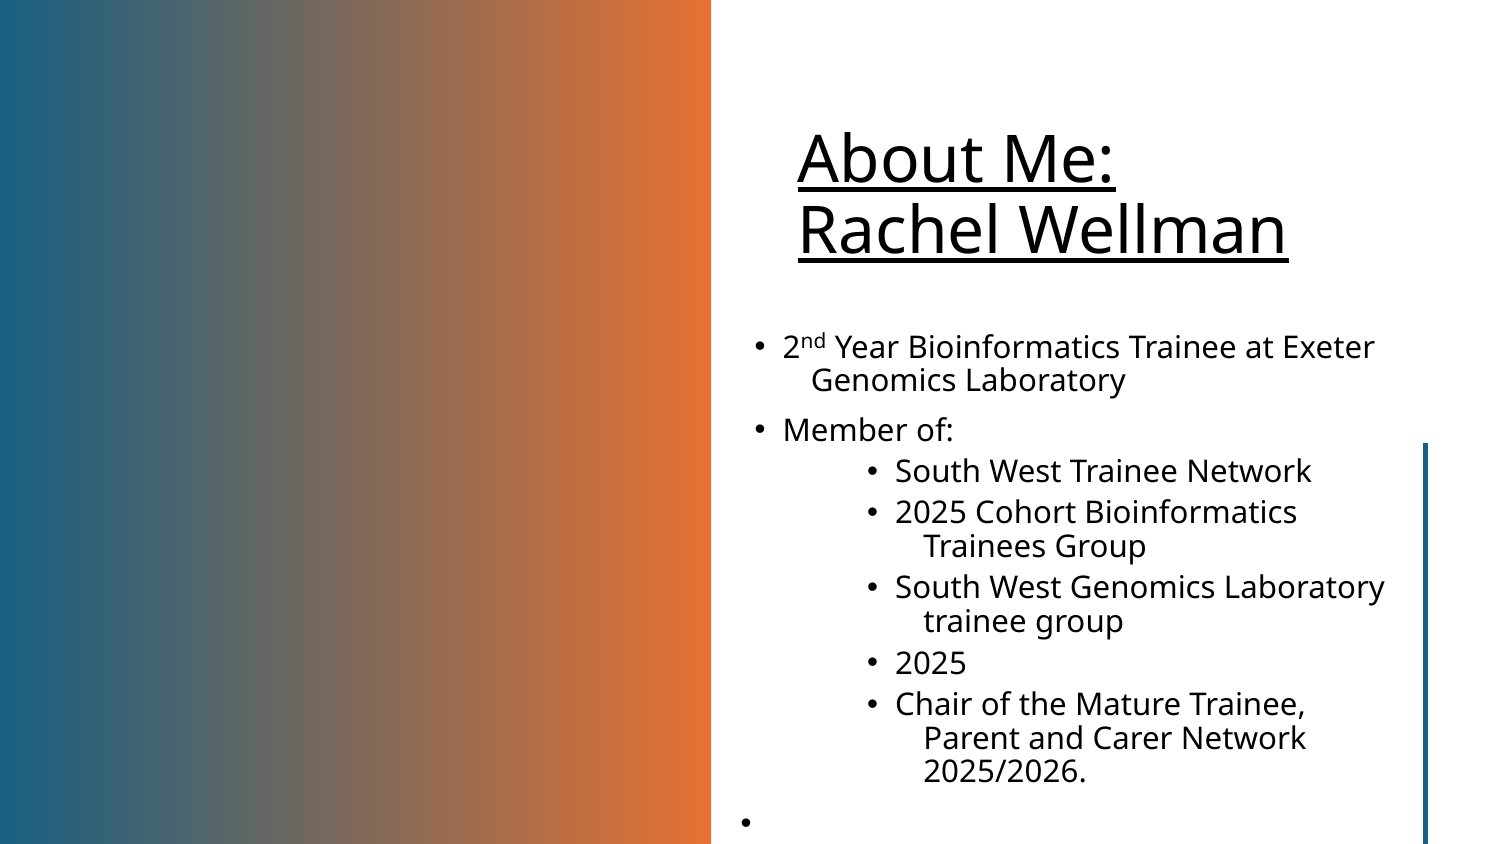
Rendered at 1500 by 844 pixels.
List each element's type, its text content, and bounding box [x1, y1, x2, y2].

title About Me: Rachel Wellman [786, 61, 1330, 273]
list 2nd Year Bioinformatics Trainee at Exeter Genomics Laboratory Member of: South West Trainee Network 2025 Cohort Bioinformatics Trainees Group South West Genomics Laboratory trainee group 2025 Chair of the Mature Trainee, Parent and Carer Network 2025/2026. [729, 325, 1413, 844]
text_box [0, 0, 1500, 844]
